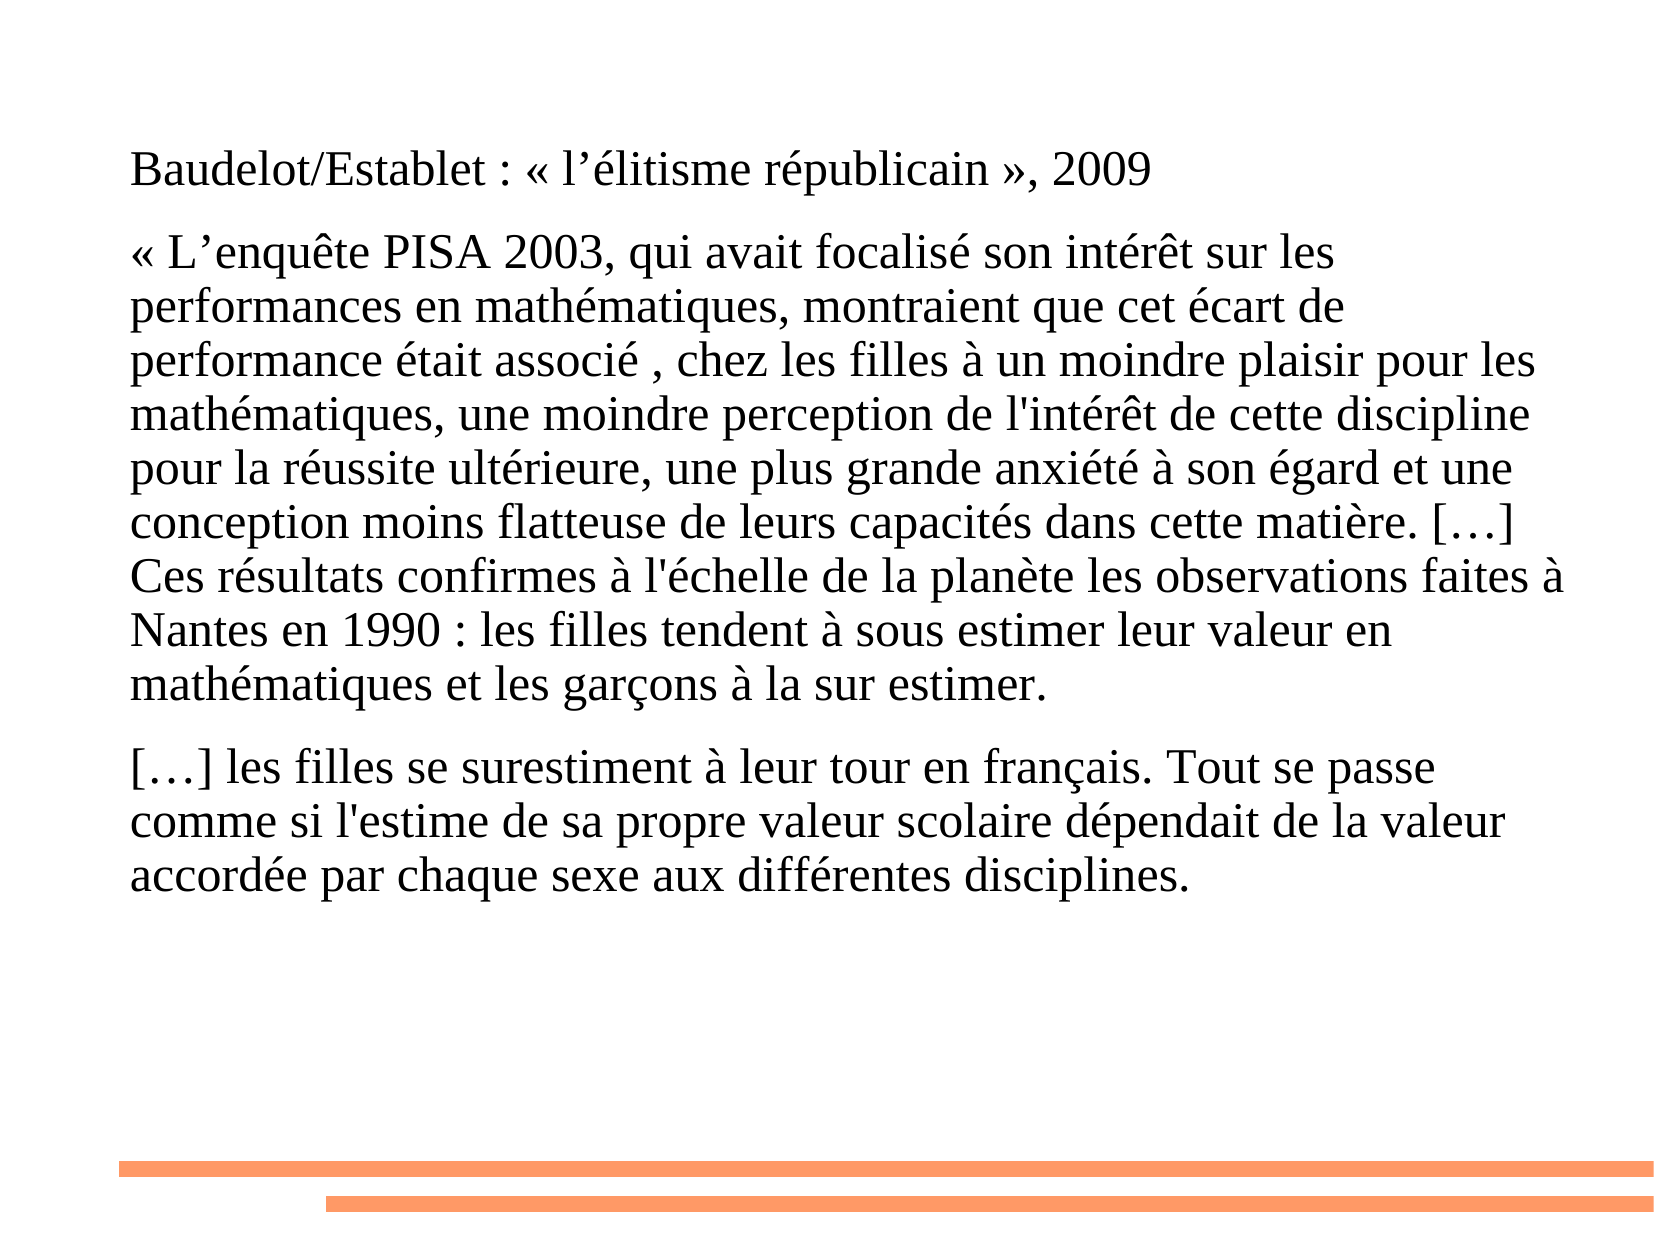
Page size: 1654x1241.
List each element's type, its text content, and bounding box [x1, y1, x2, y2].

list Baudelot/Establet : « l’élitisme républicain », 2009 « L’enquête PISA 2003, qui avait focalisé son intérêt sur les performances en mathématiques, montraient que cet écart de performance était associé , chez les filles à un moindre plaisir pour les mathématiques, une moindre perception de l'intérêt de cette discipline pour la réussite ultérieure, une plus grande anxiété à son égard et une conception moins flatteuse de leurs capacités dans cette matière. […] Ces résultats confirmes à l'échelle de la planète les observations faites à Nantes en 1990 : les filles tendent à sous estimer leur valeur en mathématiques et les garçons à la sur estimer. […] les filles se surestiment à leur tour en français. Tout se passe comme si l'estime de sa propre valeur scolaire dépendait de la valeur accordée par chaque sexe aux différentes disciplines. [129, 141, 1569, 952]
